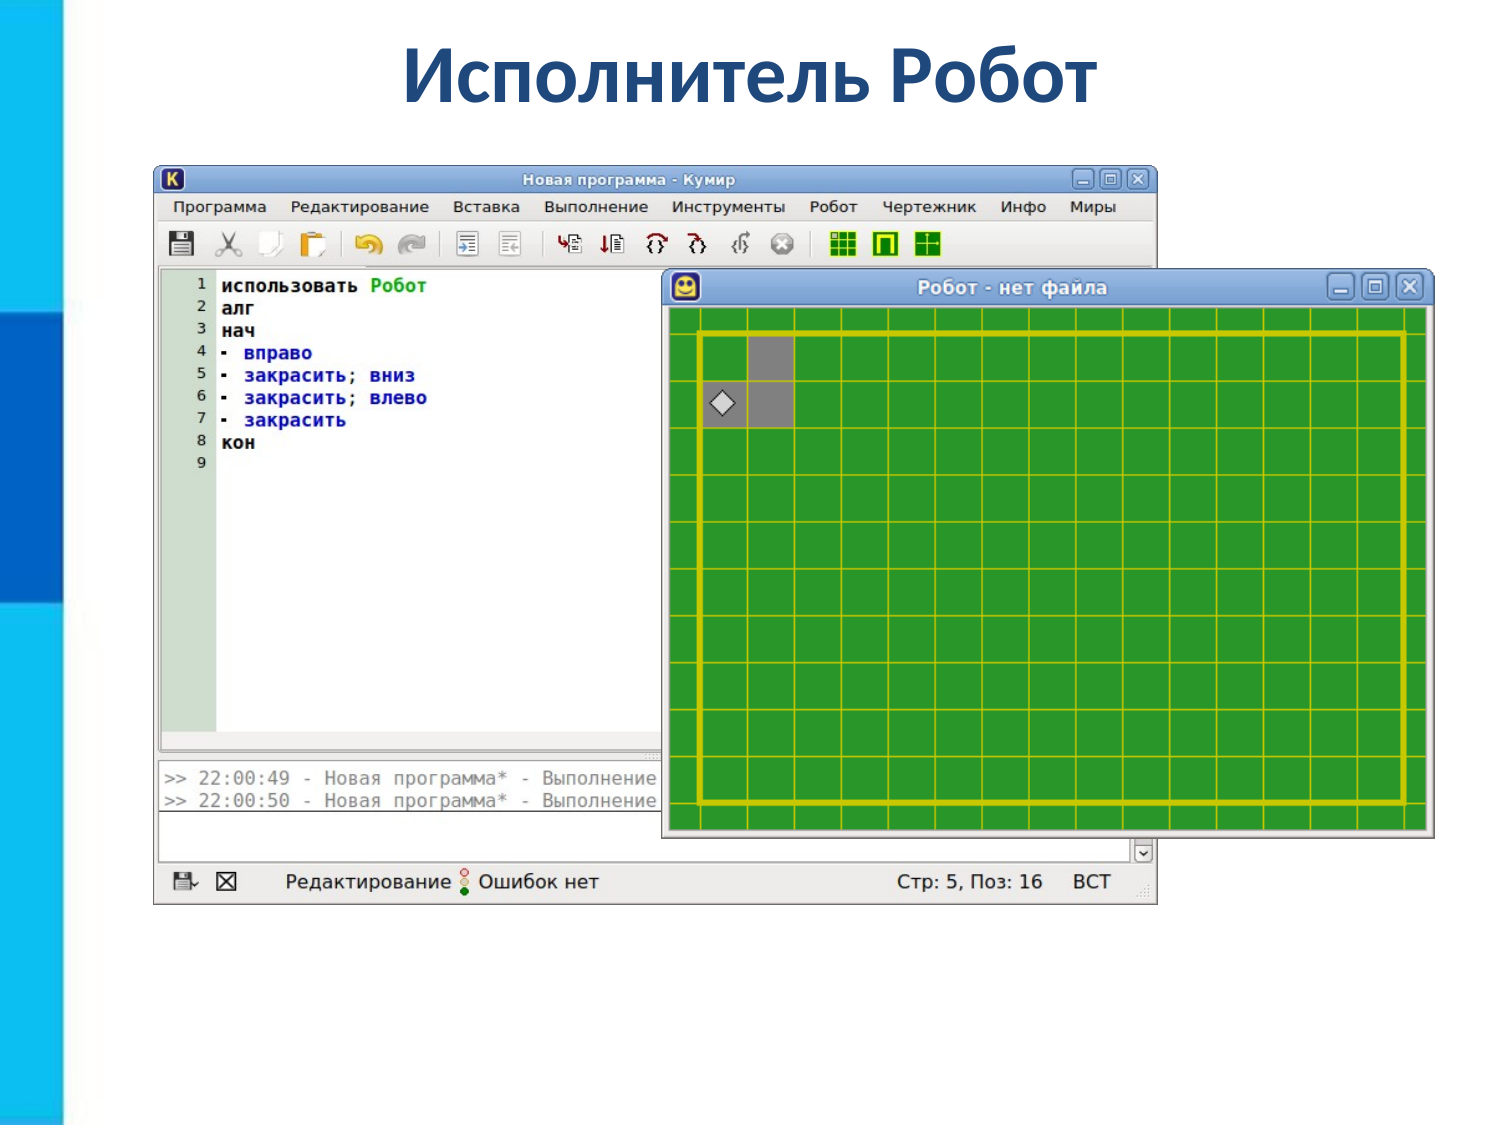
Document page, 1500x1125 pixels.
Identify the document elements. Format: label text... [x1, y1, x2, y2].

text_box Исполнитель Робот [76, 31, 1425, 126]
picture [0, 0, 1500, 1125]
